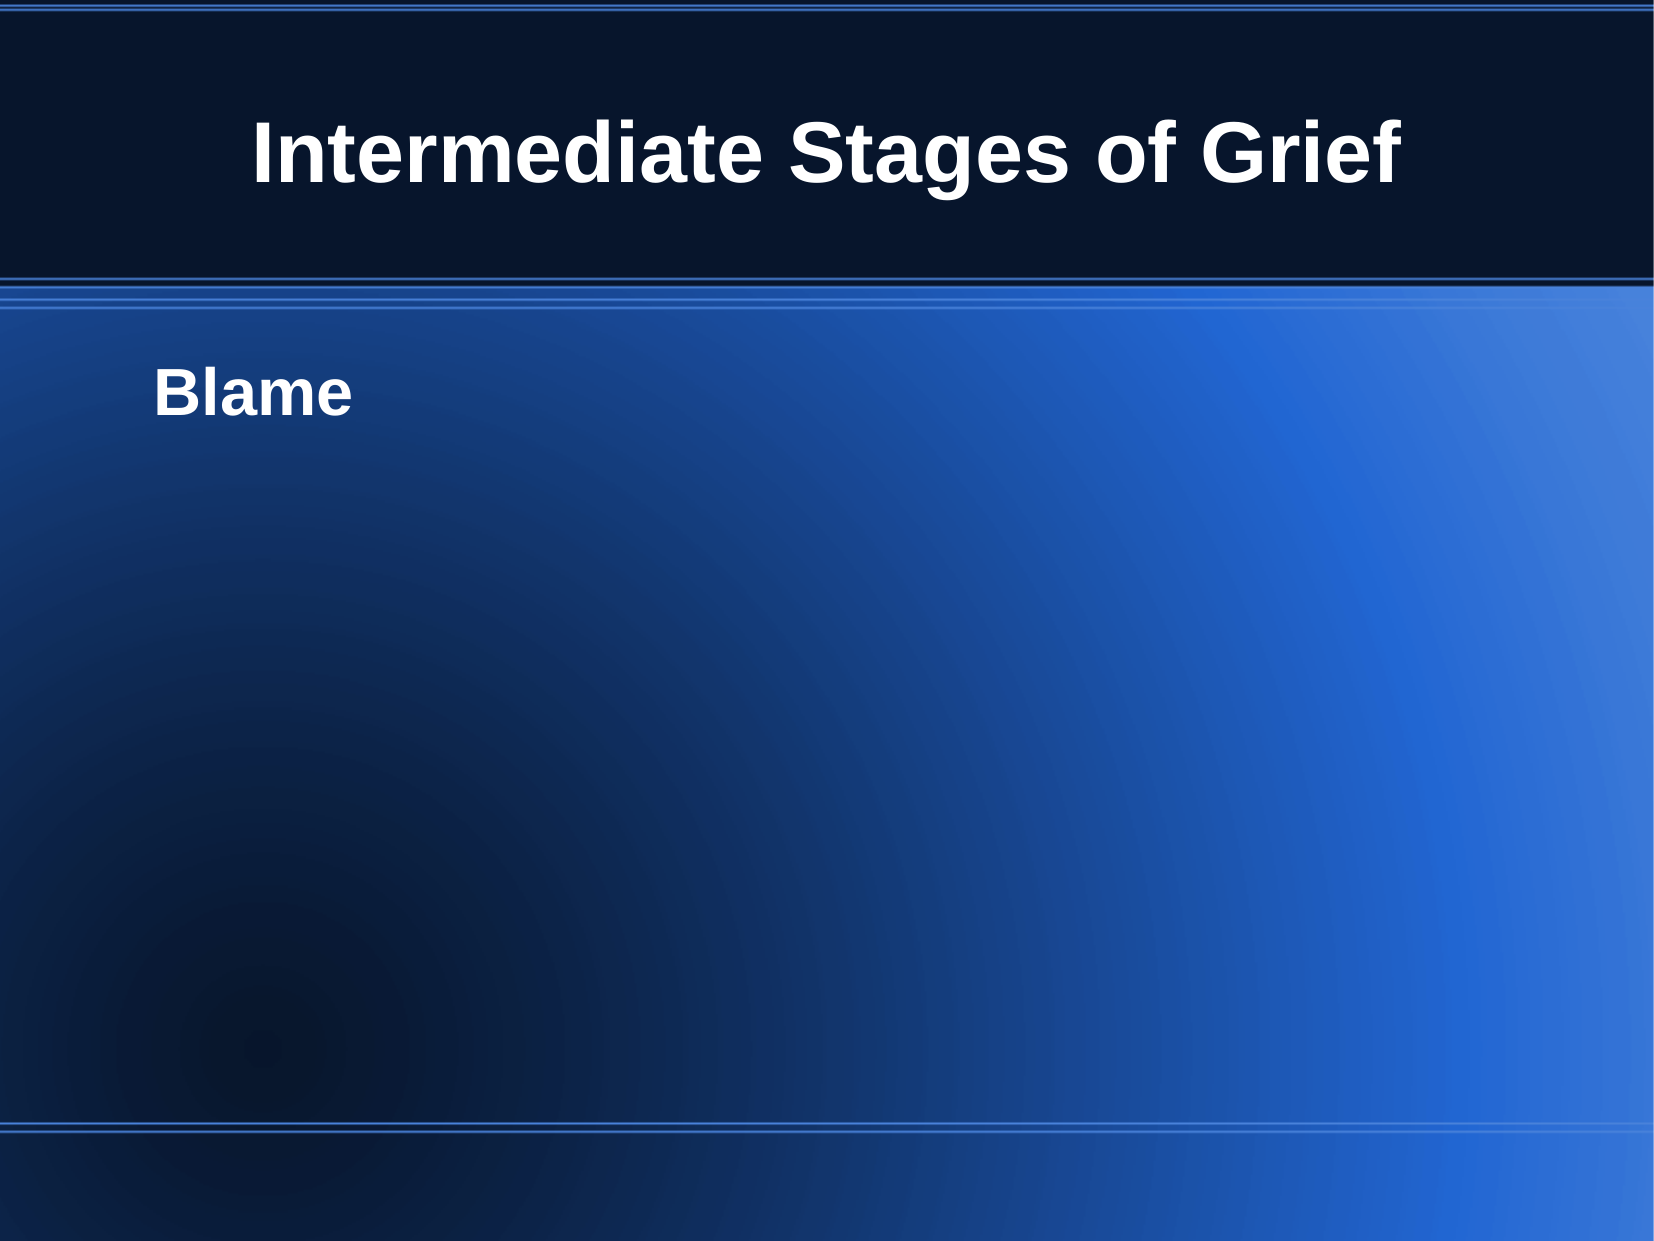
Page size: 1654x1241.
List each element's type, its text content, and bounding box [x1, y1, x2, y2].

title Intermediate Stages of Grief [82, 49, 1571, 257]
picture [0, 0, 1654, 1241]
list Blame [82, 355, 1571, 1058]
